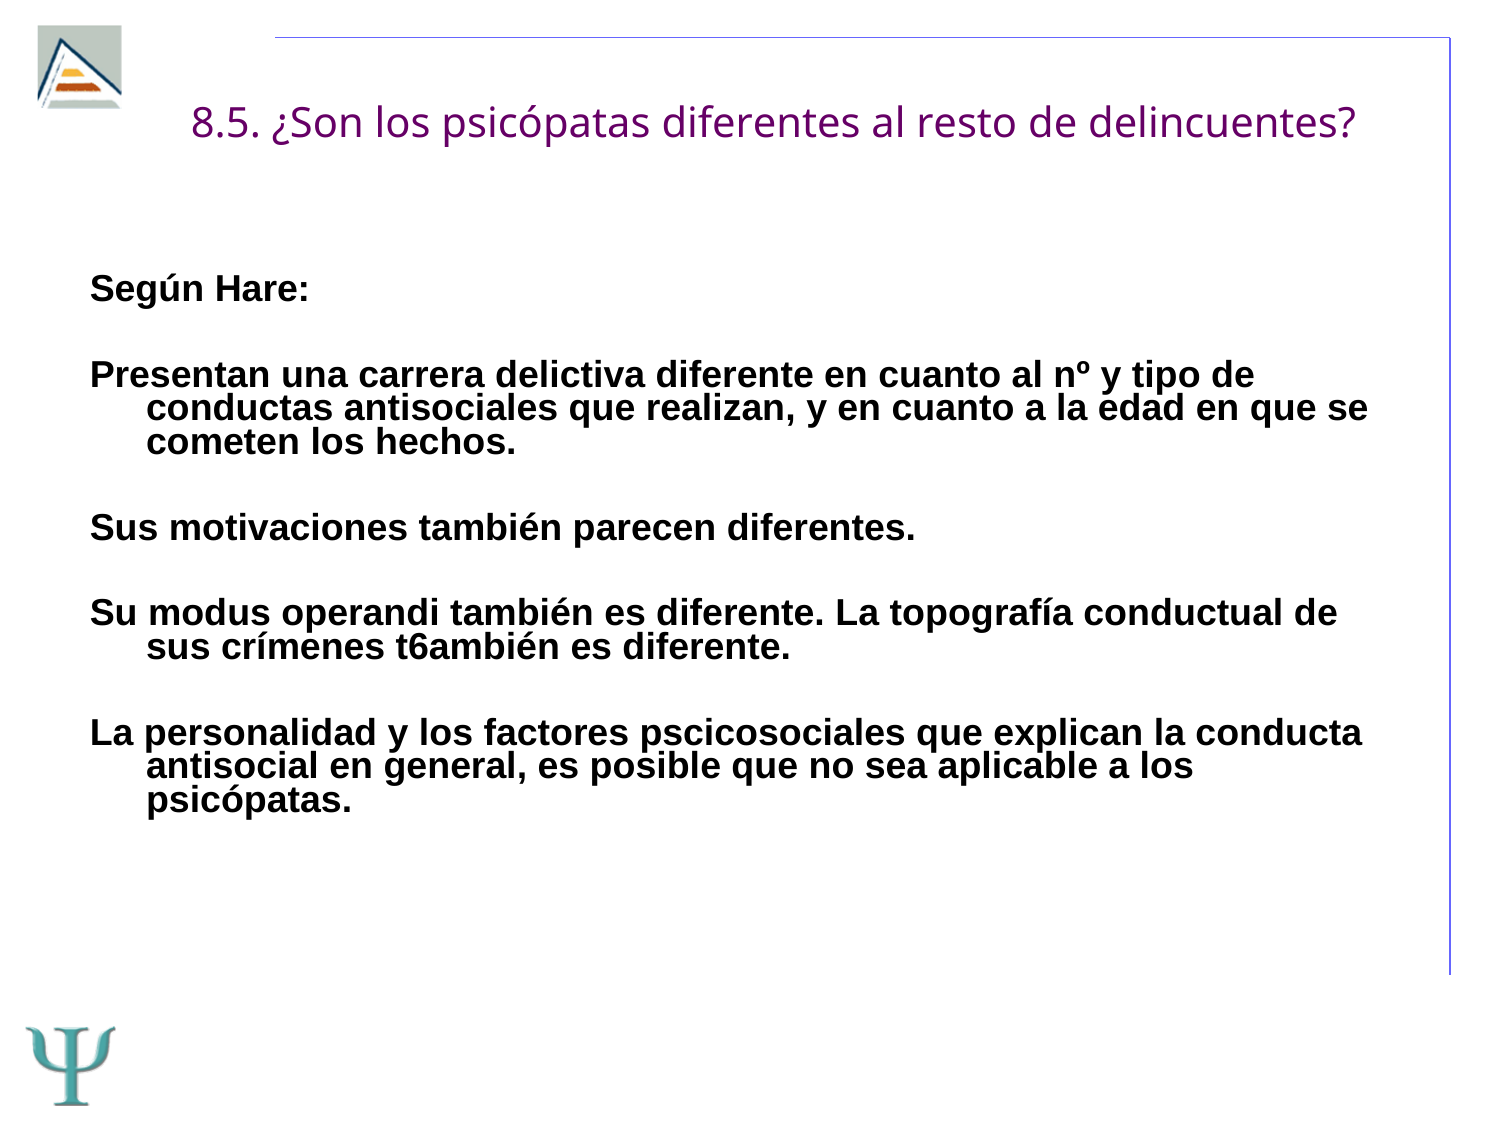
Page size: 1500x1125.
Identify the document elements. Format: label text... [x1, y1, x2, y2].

picture [24, 1024, 75, 1106]
list Según Hare: Presentan una carrera delictiva diferente en cuanto al nº y tipo de conductas antisociales que realizan, y en cuanto a la edad en que se cometen los hechos. Sus motivaciones también parecen diferentes. Su modus operandi también es diferente. La topografía conductual de sus crímenes t6ambién es diferente. La personalidad y los factores pscicosociales que explican la conducta antisocial en general, es posible que no sea aplicable a los psicópatas. [75, 224, 1426, 1125]
picture [37, 24, 122, 109]
title 8.5. ¿Son los psicópatas diferentes al resto de delincuentes? [147, 74, 1400, 168]
